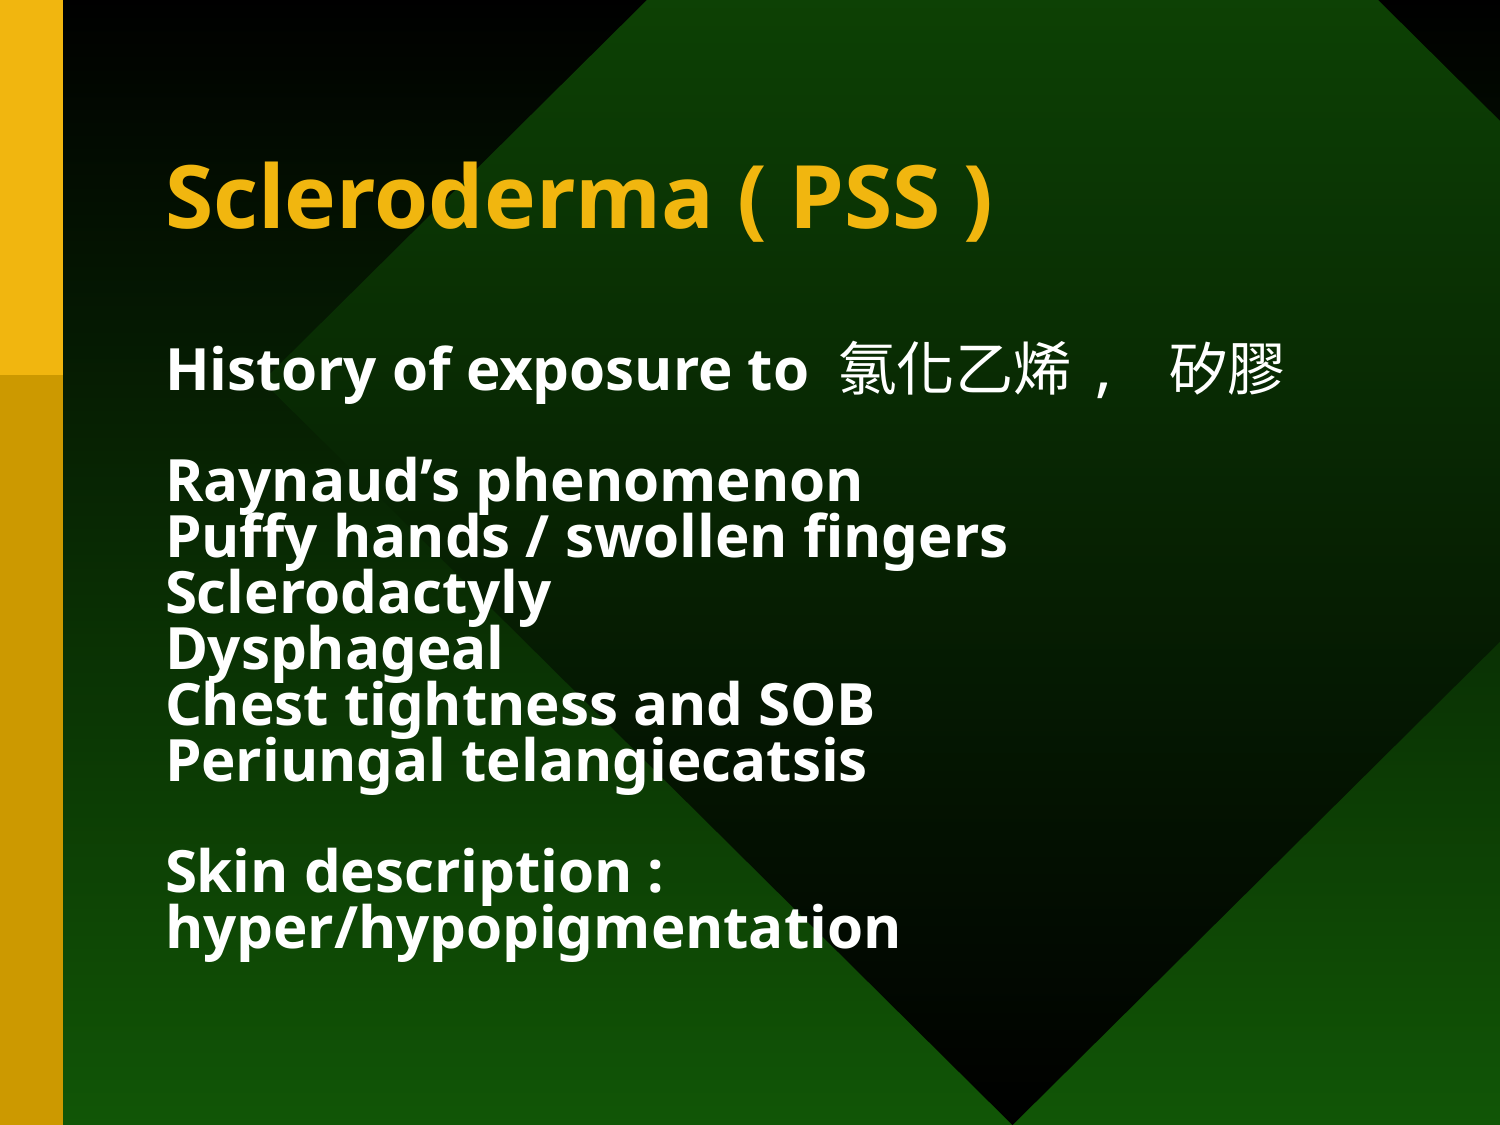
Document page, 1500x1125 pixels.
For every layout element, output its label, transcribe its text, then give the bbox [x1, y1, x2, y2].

list History of exposure to 氯化乙烯, 矽膠 Raynaud’s phenomenon Puffy hands / swollen fingers Sclerodactyly Dysphageal Chest tightness and SOB Periungal telangiecatsis Skin description : hyper/hypopigmentation [150, 338, 1388, 976]
title Scleroderma ( PSS ) [150, 99, 1388, 288]
